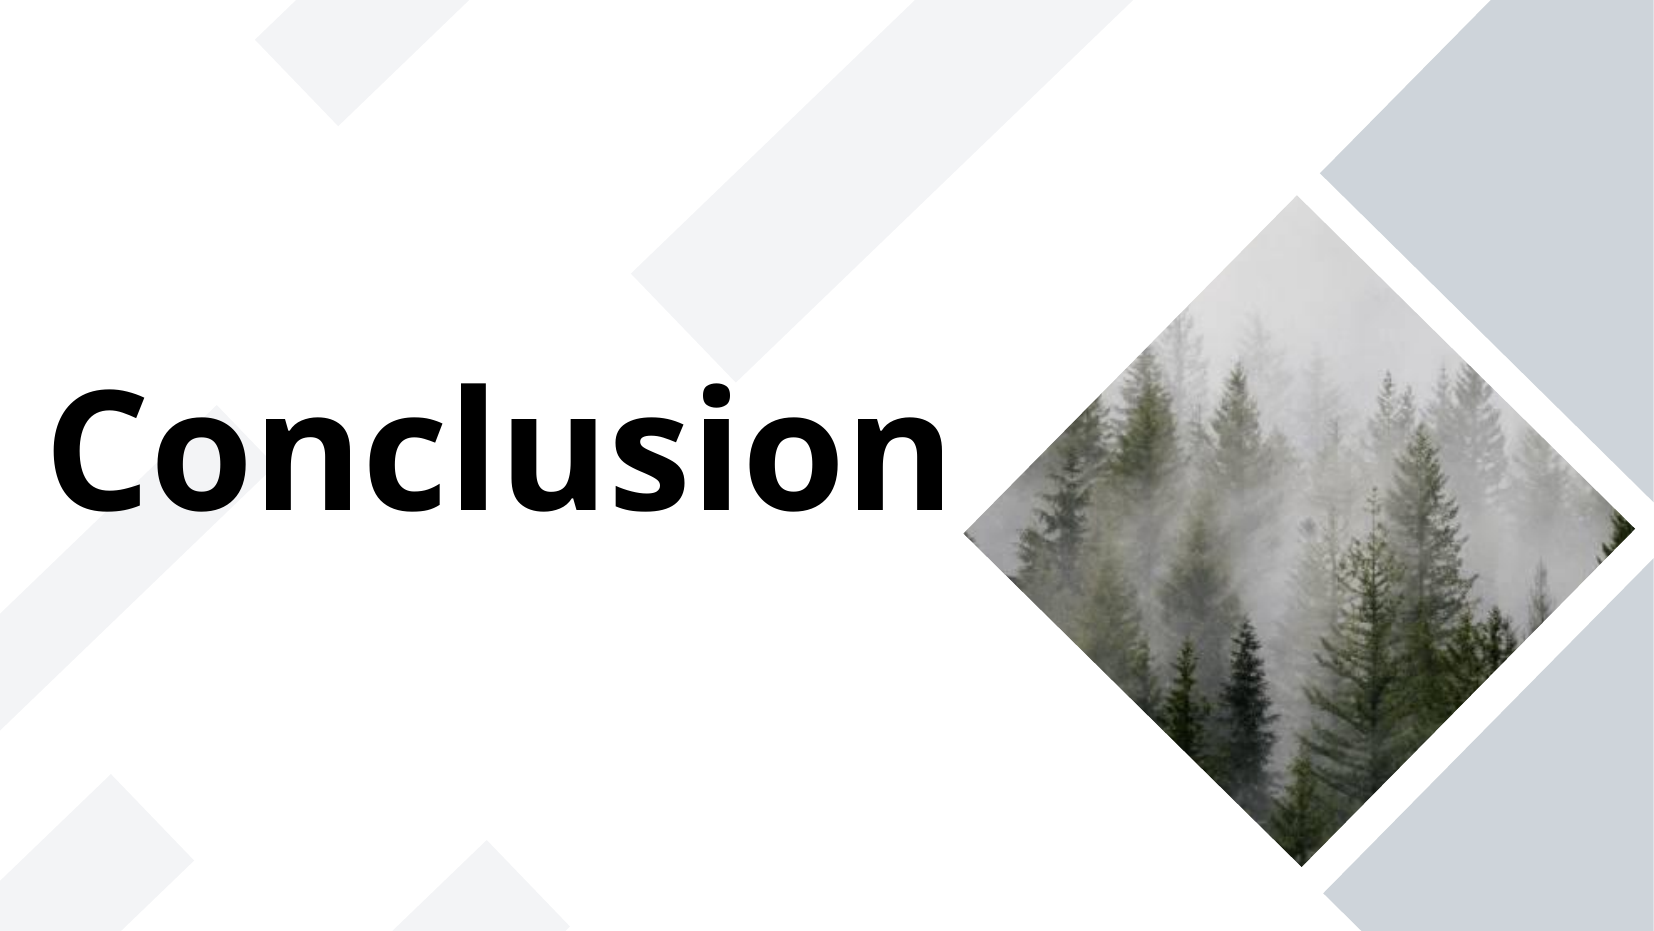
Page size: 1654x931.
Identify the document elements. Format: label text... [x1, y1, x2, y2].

text_box [963, 195, 1636, 867]
text_box Conclusion [29, 324, 1169, 562]
